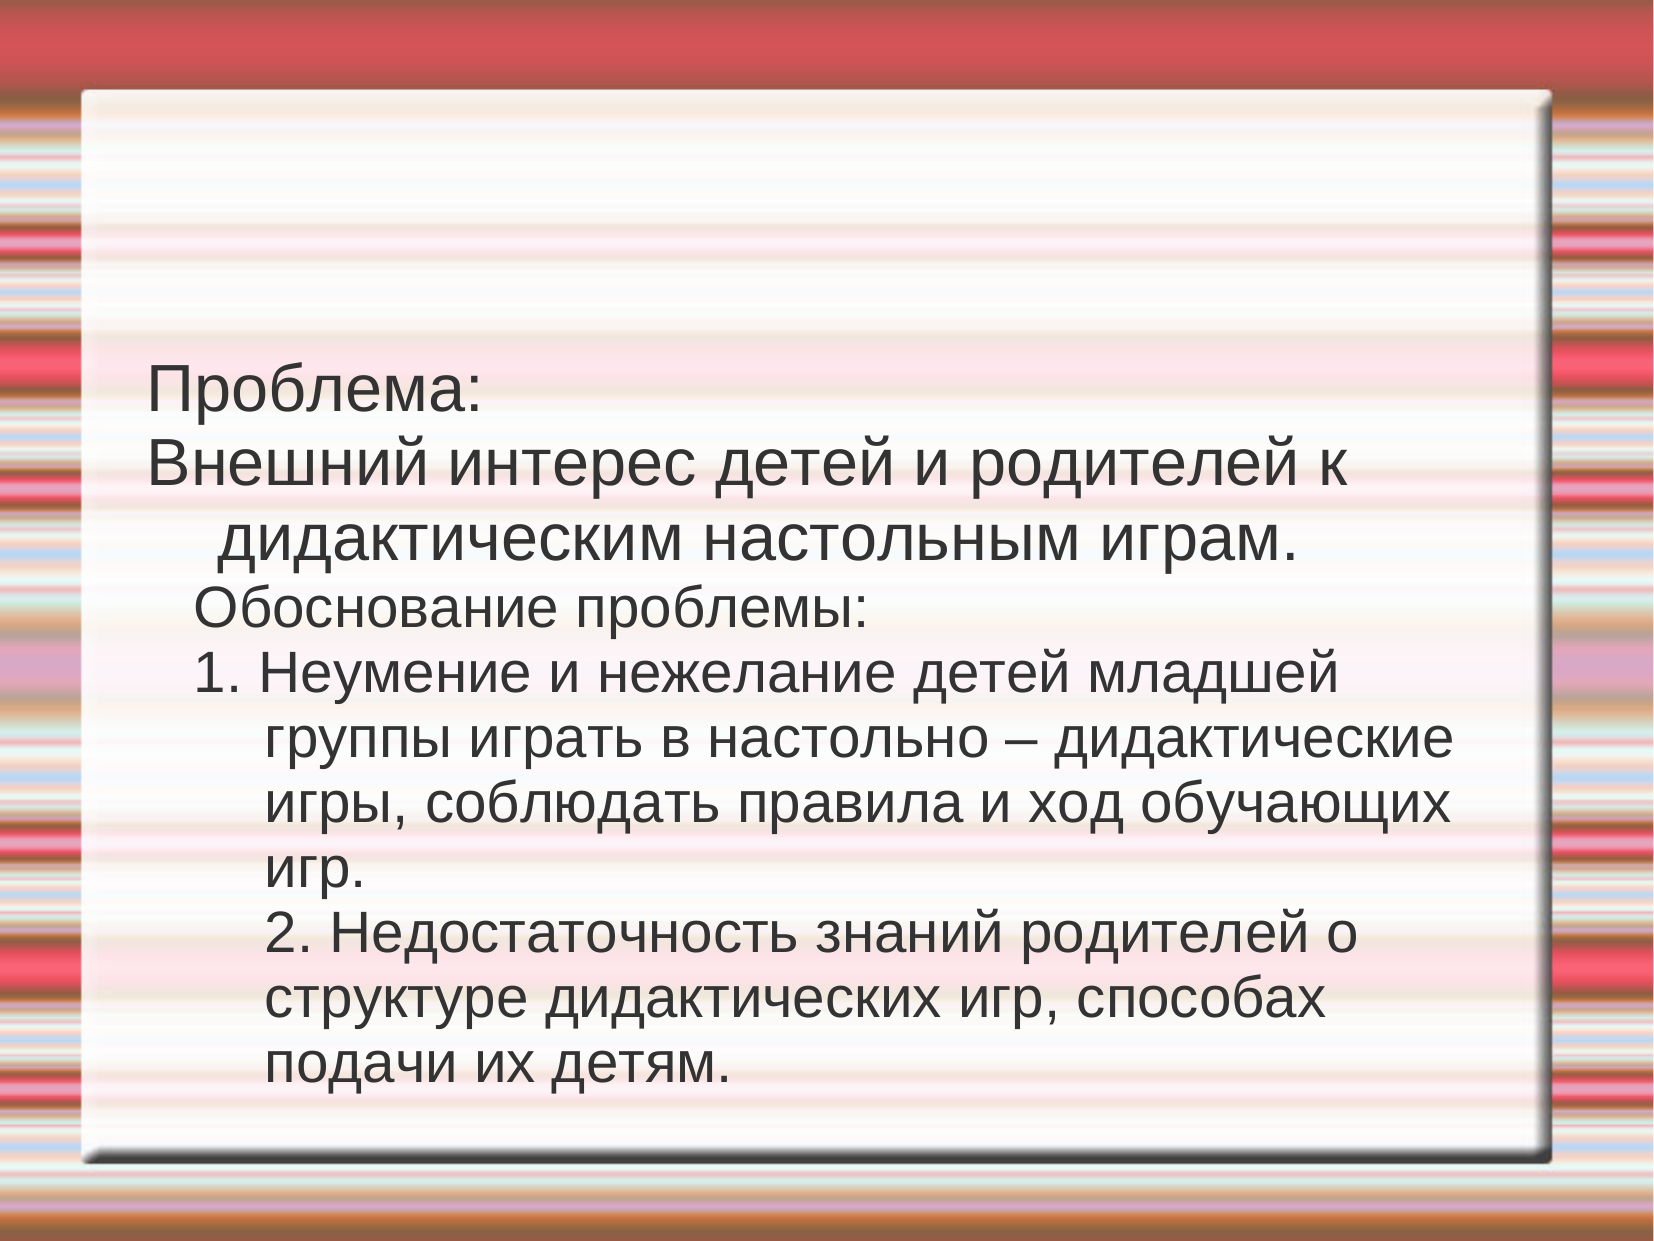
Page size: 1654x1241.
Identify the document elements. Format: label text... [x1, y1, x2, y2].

list Проблема: Внешний интерес детей и родителей к дидактическим настольным играм. Обоснование проблемы: 1. Неумение и нежелание детей младшей группы играть в настольно – дидактические игры, соблюдать правила и ход обучающих игр. 2. Недостаточность знаний родителей о структуре дидактических игр, способах подачи их детям. [134, 350, 1516, 1118]
picture [0, 0, 1654, 1241]
